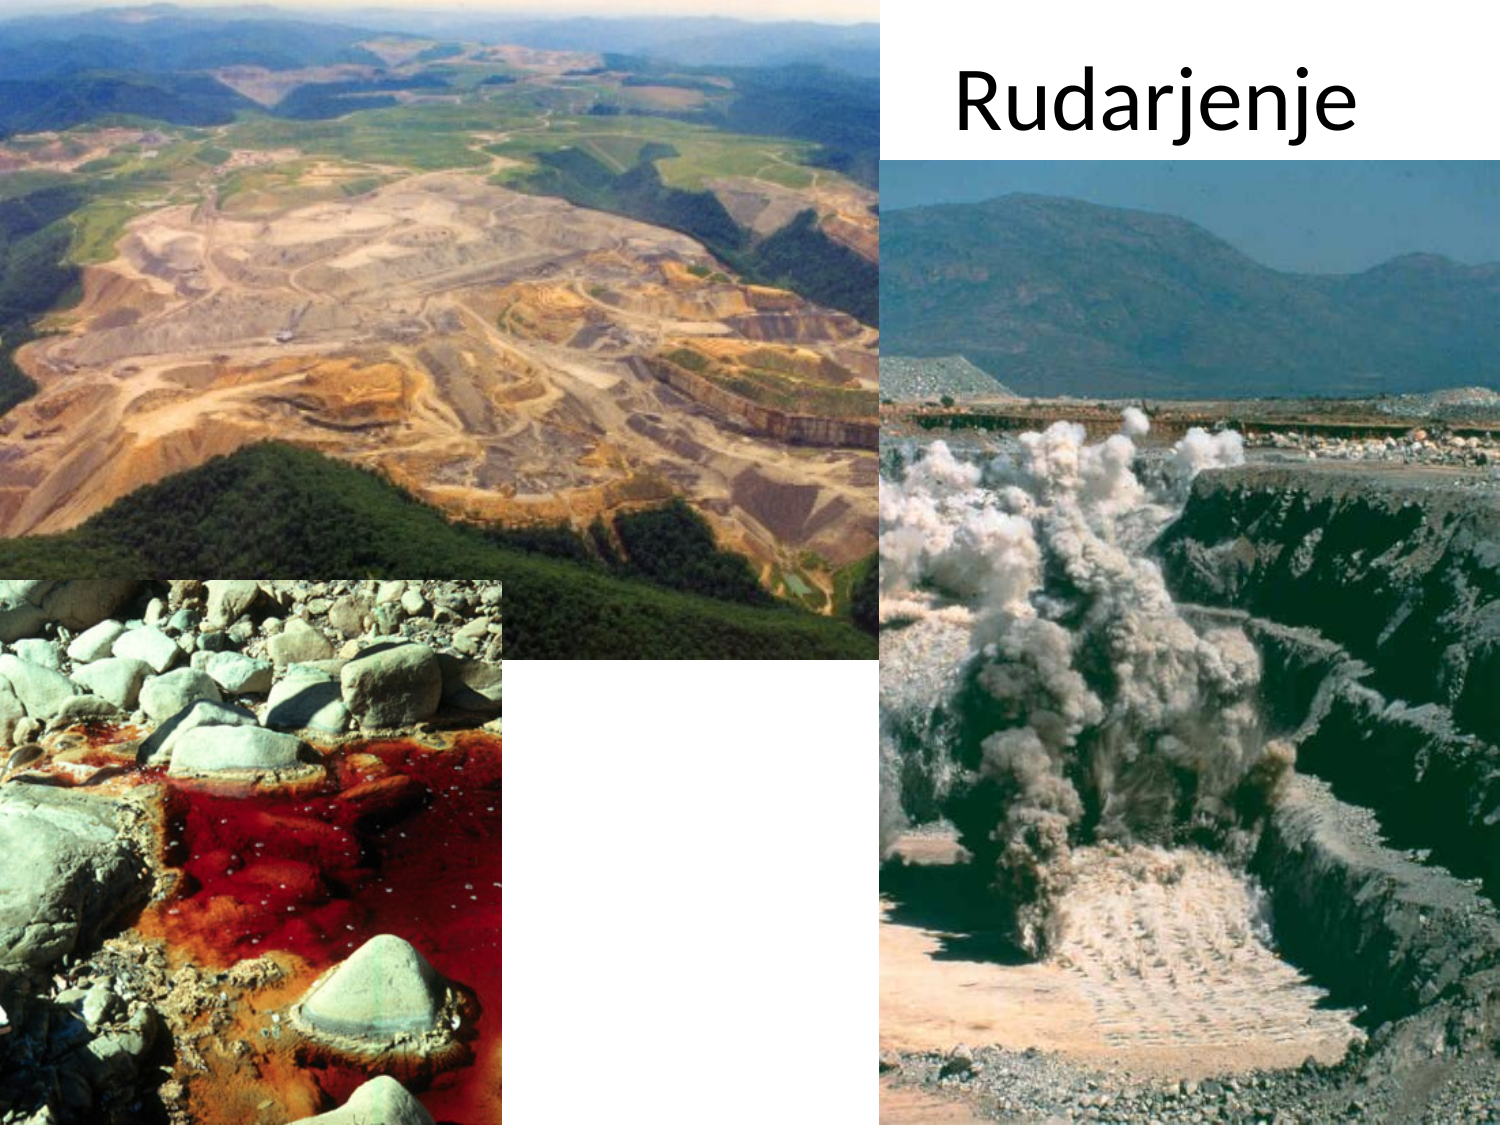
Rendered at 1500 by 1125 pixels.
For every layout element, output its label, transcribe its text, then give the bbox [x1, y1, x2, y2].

title Rudarjenje [880, 0, 1500, 160]
picture [0, 0, 1500, 1125]
